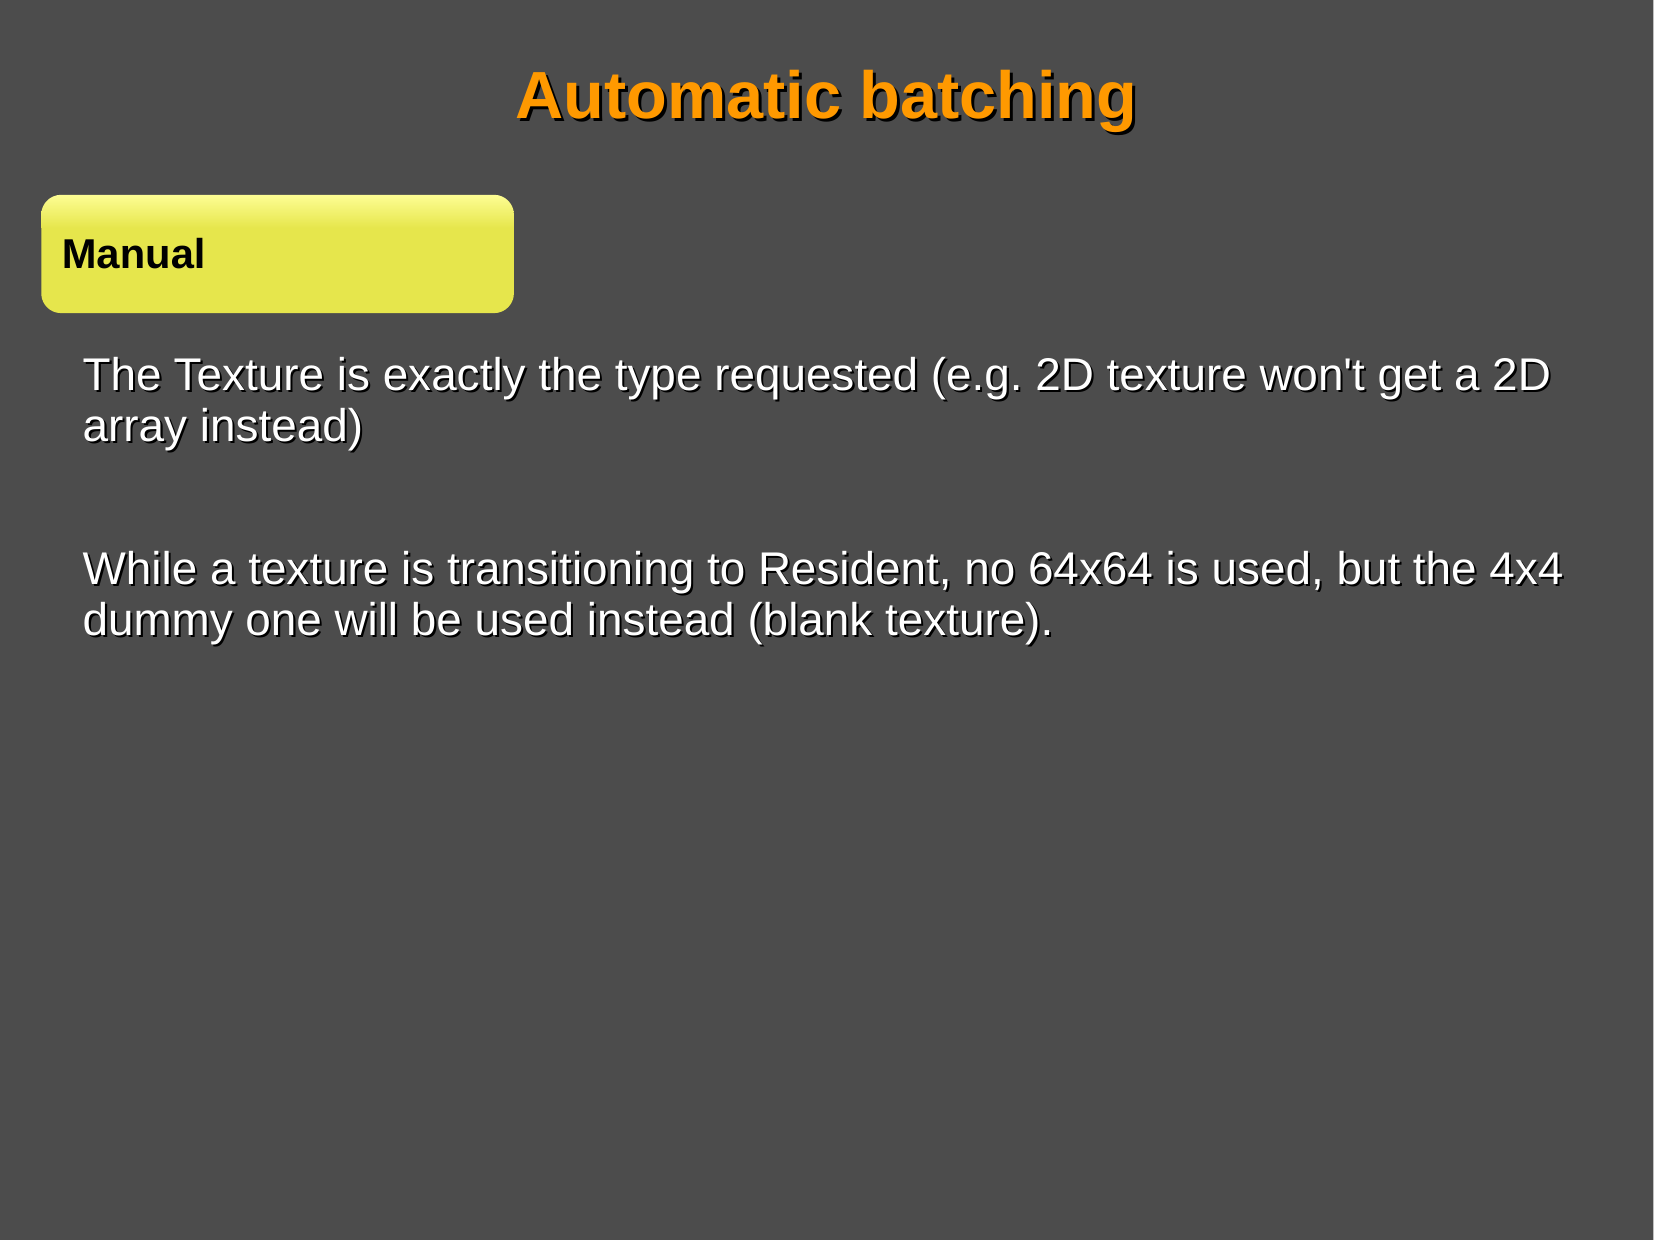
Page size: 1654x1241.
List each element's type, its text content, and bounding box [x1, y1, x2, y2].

list The Texture is exactly the type requested (e.g. 2D texture won't get a 2D array instead) While a texture is transitioning to Resident, no 64x64 is used, but the 4x4 dummy one will be used instead (blank texture). [82, 348, 1571, 916]
title Automatic batching [82, 49, 1571, 142]
text_box Manual [41, 194, 514, 314]
